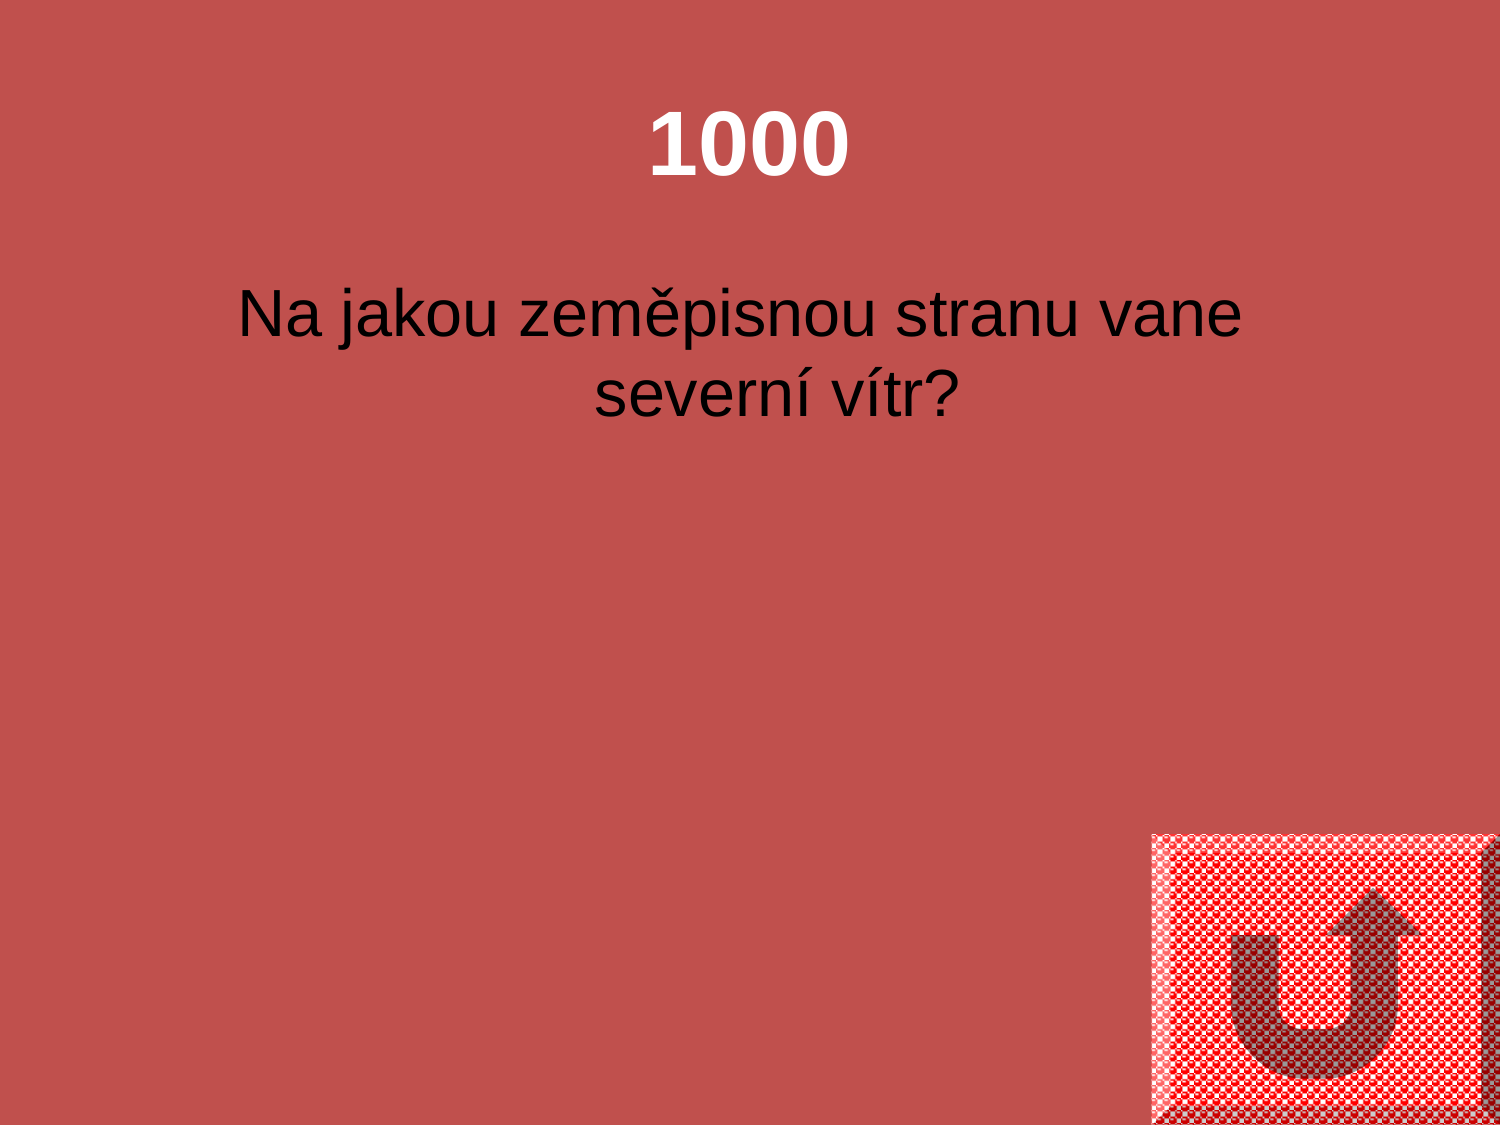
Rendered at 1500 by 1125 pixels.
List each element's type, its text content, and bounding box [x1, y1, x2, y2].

list Na jakou zeměpisnou stranu vane severní vítr? [75, 262, 1426, 1006]
title 1000 [75, 45, 1426, 233]
text_box [1153, 834, 1500, 1125]
